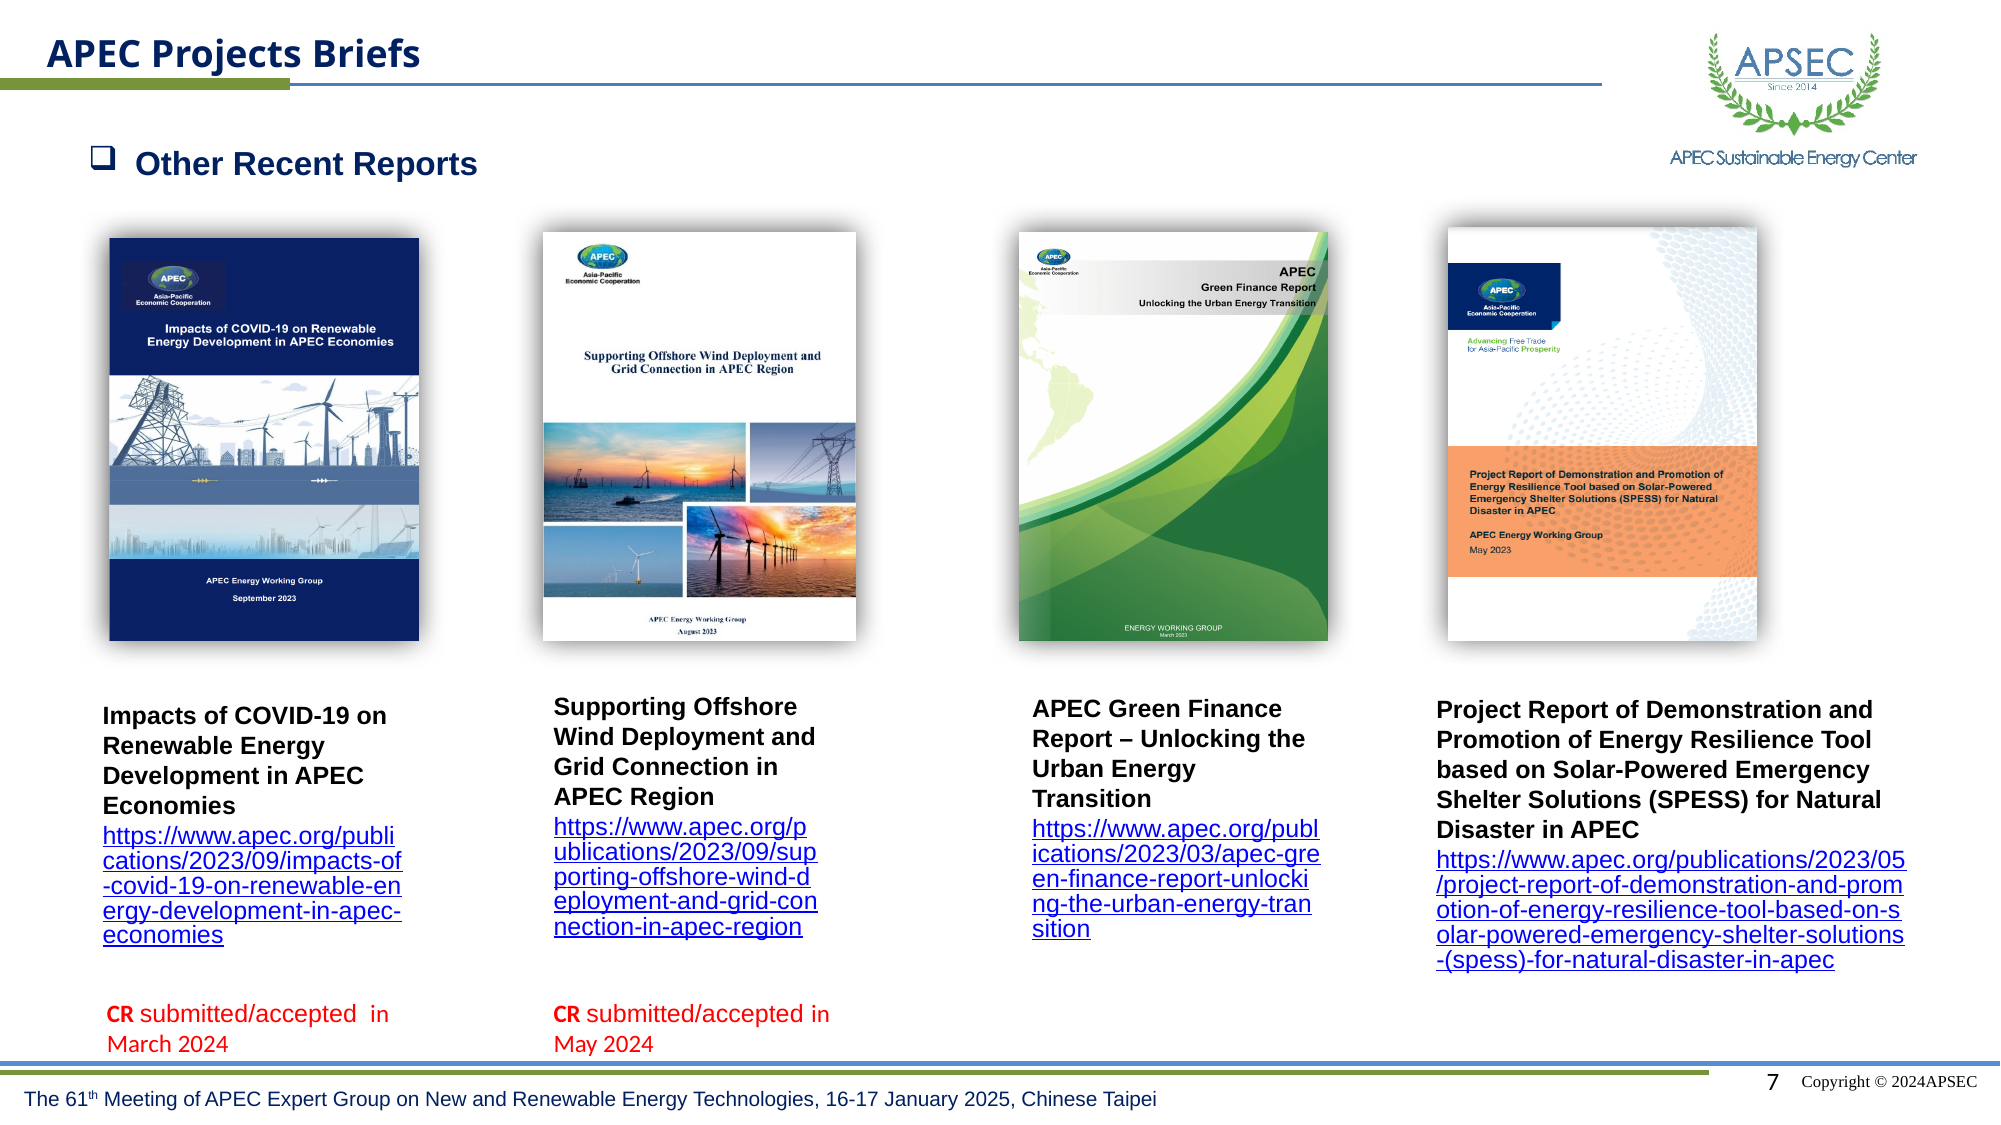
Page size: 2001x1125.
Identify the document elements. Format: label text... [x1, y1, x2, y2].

text_box APEC Green Finance Report – Unlocking the Urban Energy Transition https://www.apec.org/publications/2023/03/apec-green-finance-report-unlocking-the-urban-energy-transition [1016, 685, 1336, 881]
picture [109, 238, 419, 641]
text_box APEC Projects Briefs [32, 0, 1105, 83]
picture [1448, 19, 1985, 641]
text_box CR submitted/accepted in March 2024 [92, 989, 458, 1065]
text_box Supporting Offshore Wind Deployment and Grid Connection in APEC Region https://www.apec.org/publications/2023/09/supporting-offshore-wind-deployment-and-grid-connection-in-apec-region [538, 683, 835, 878]
text_box Project Report of Demonstration and Promotion of Energy Resilience Tool based on Solar-Powered Emergency Shelter Solutions (SPESS) for Natural Disaster in APEC https://www.apec.org/publications/2023/05/project-report-of-demonstration-and-promotion-of-energy-resilience-tool-based-on-solar-powered-emergency-shelter-solutions-(spess)-for-natural-disaster-in-apec [1421, 686, 1927, 911]
text_box Impacts of COVID-19 on Renewable Energy Development in APEC Economies https://www.apec.org/publications/2023/09/impacts-of-covid-19-on-renewable-energy-development-in-apec-economies [87, 692, 419, 887]
text_box Other Recent Reports [73, 134, 1795, 190]
picture [543, 232, 856, 641]
text_box CR submitted/accepted in May 2024 [538, 990, 905, 1065]
picture [1019, 232, 1328, 641]
